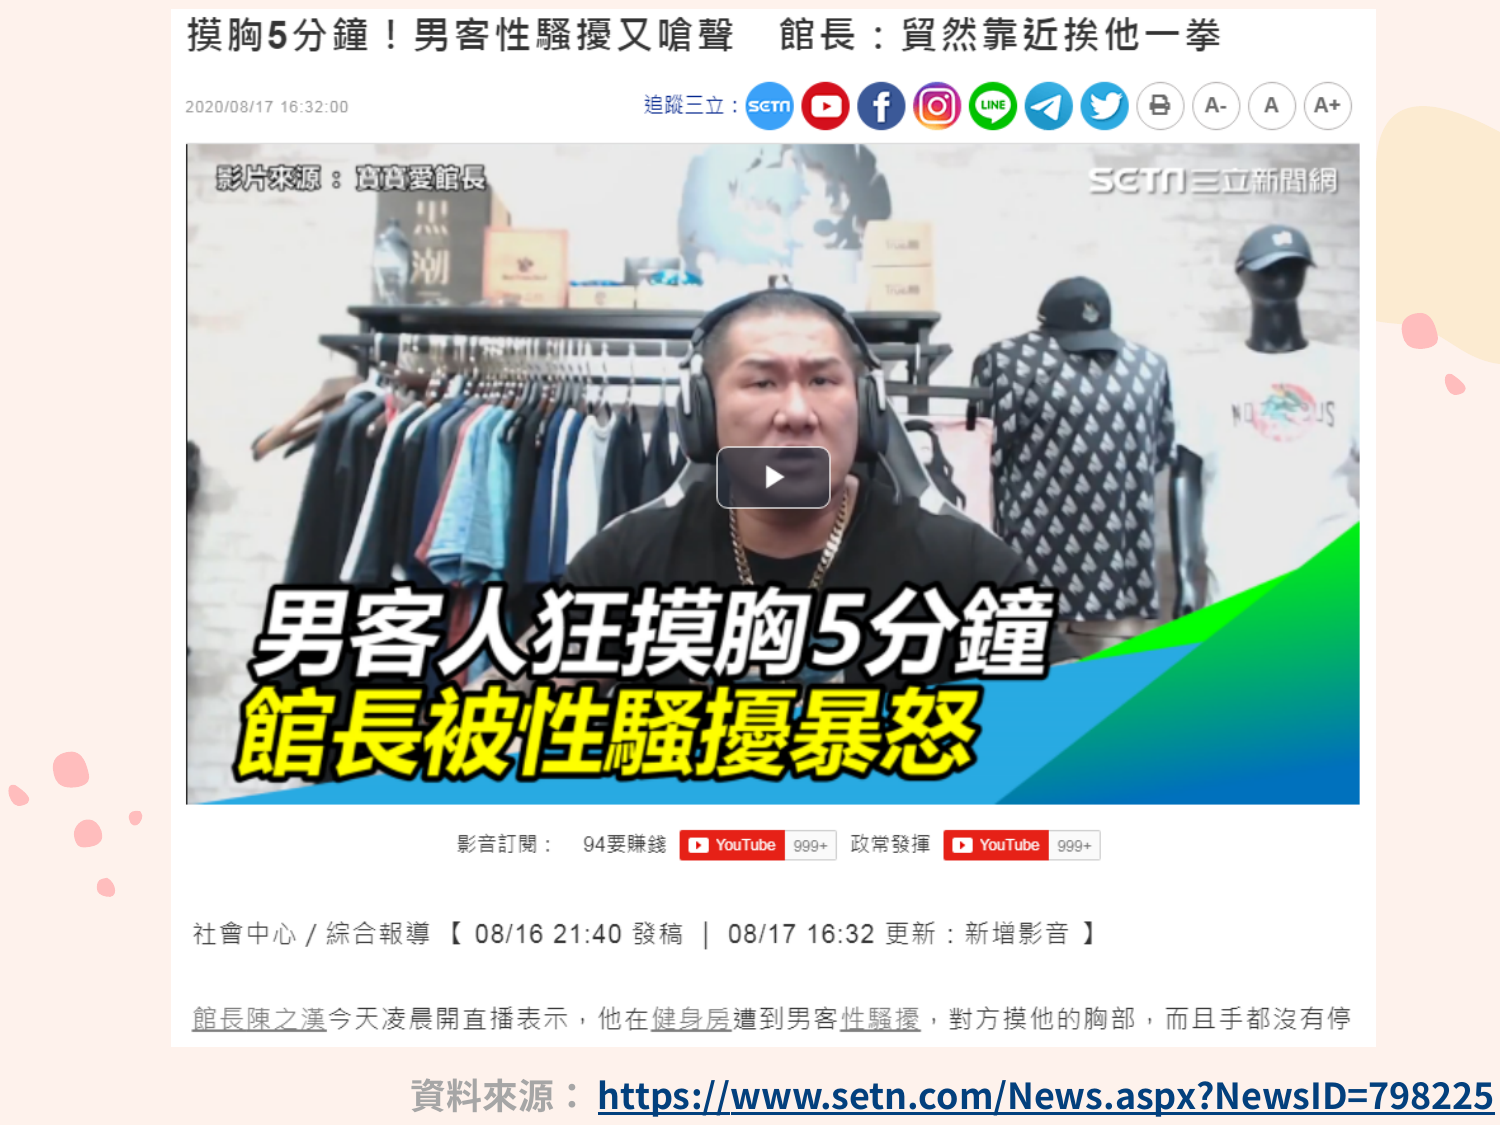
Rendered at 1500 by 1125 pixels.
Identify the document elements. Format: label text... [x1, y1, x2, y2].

text_box [52, 751, 90, 788]
text_box [1444, 373, 1466, 395]
text_box [8, 784, 30, 806]
picture [171, 9, 1376, 1047]
list 資料來源：https://www.setn.com/News.aspx?NewsID=798225 [395, 1058, 1500, 1125]
text_box [1376, 106, 1500, 364]
text_box [128, 810, 143, 826]
text_box [73, 819, 103, 848]
text_box [96, 877, 116, 897]
